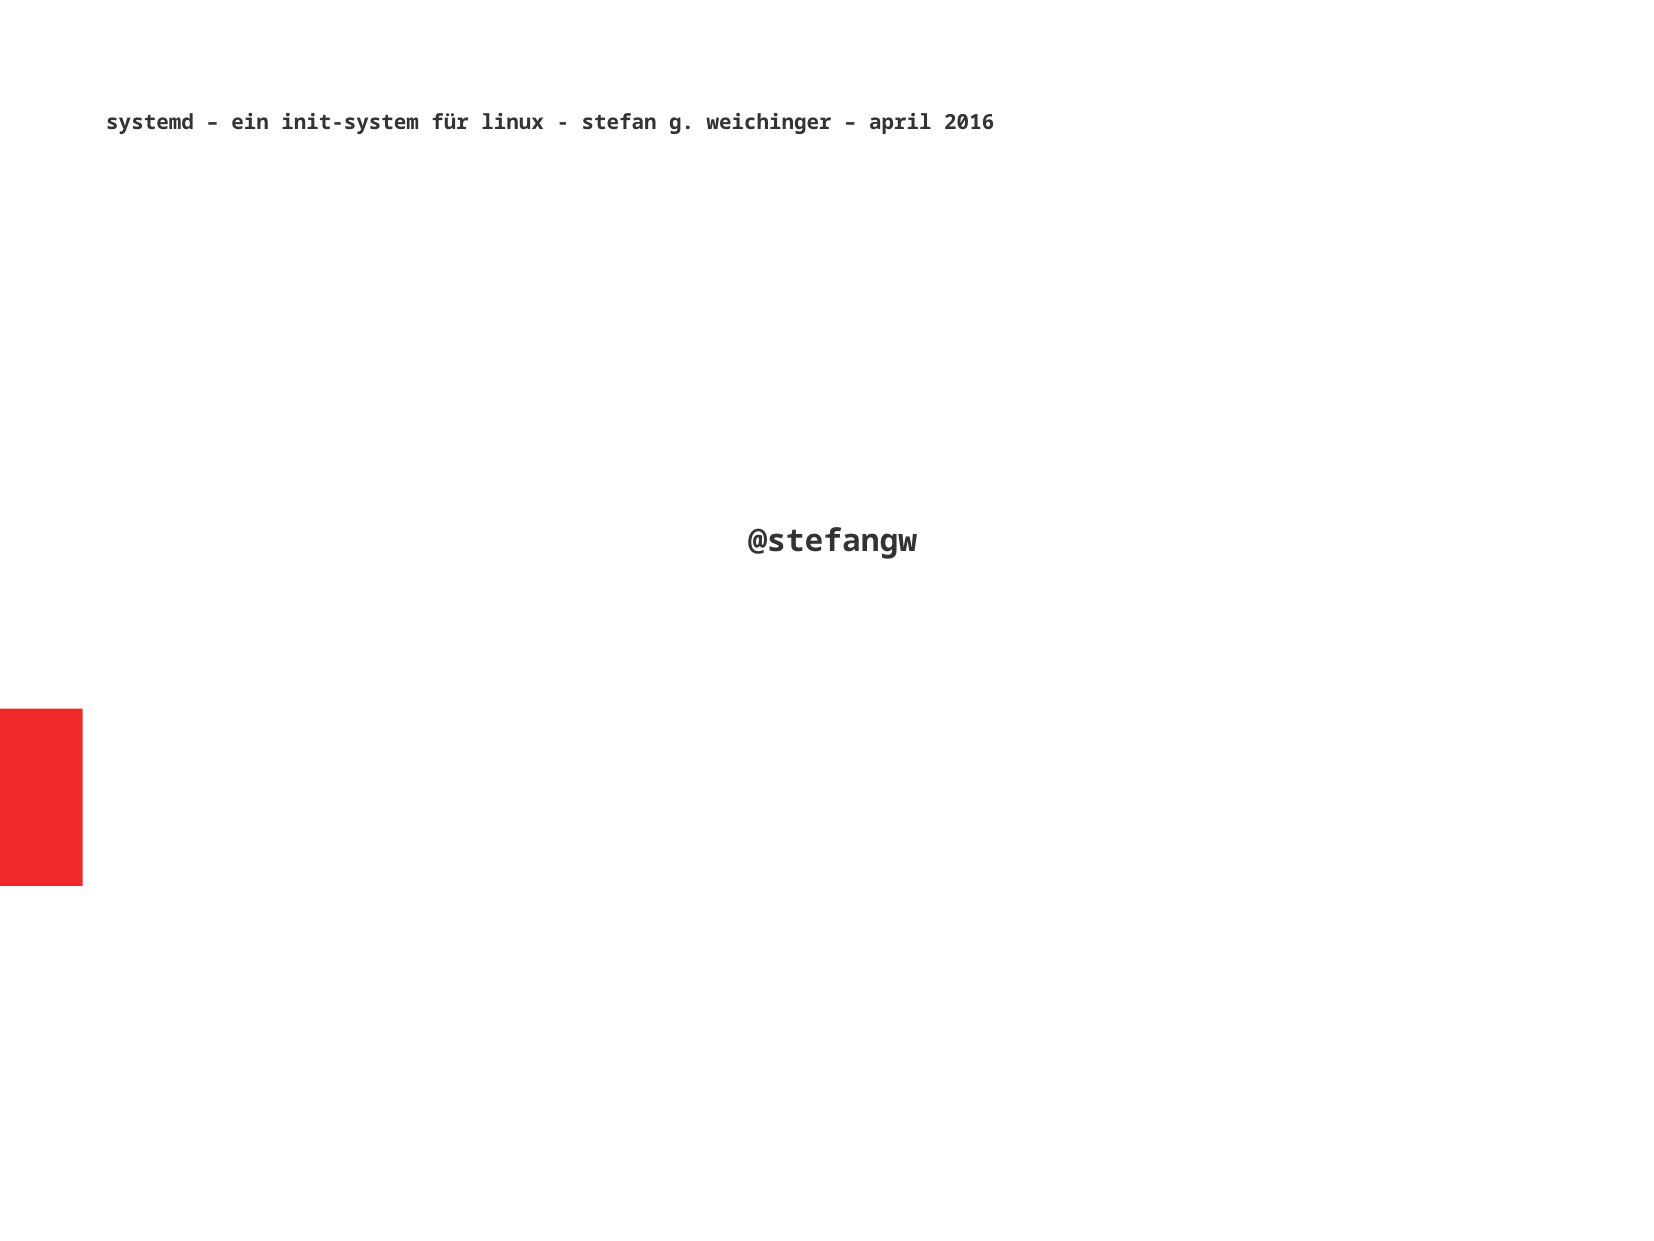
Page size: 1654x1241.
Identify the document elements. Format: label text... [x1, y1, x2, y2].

title systemd – ein init-system für linux - stefan g. weichinger – april 2016 [106, 59, 1512, 184]
list @stefangw [129, 181, 1536, 1111]
